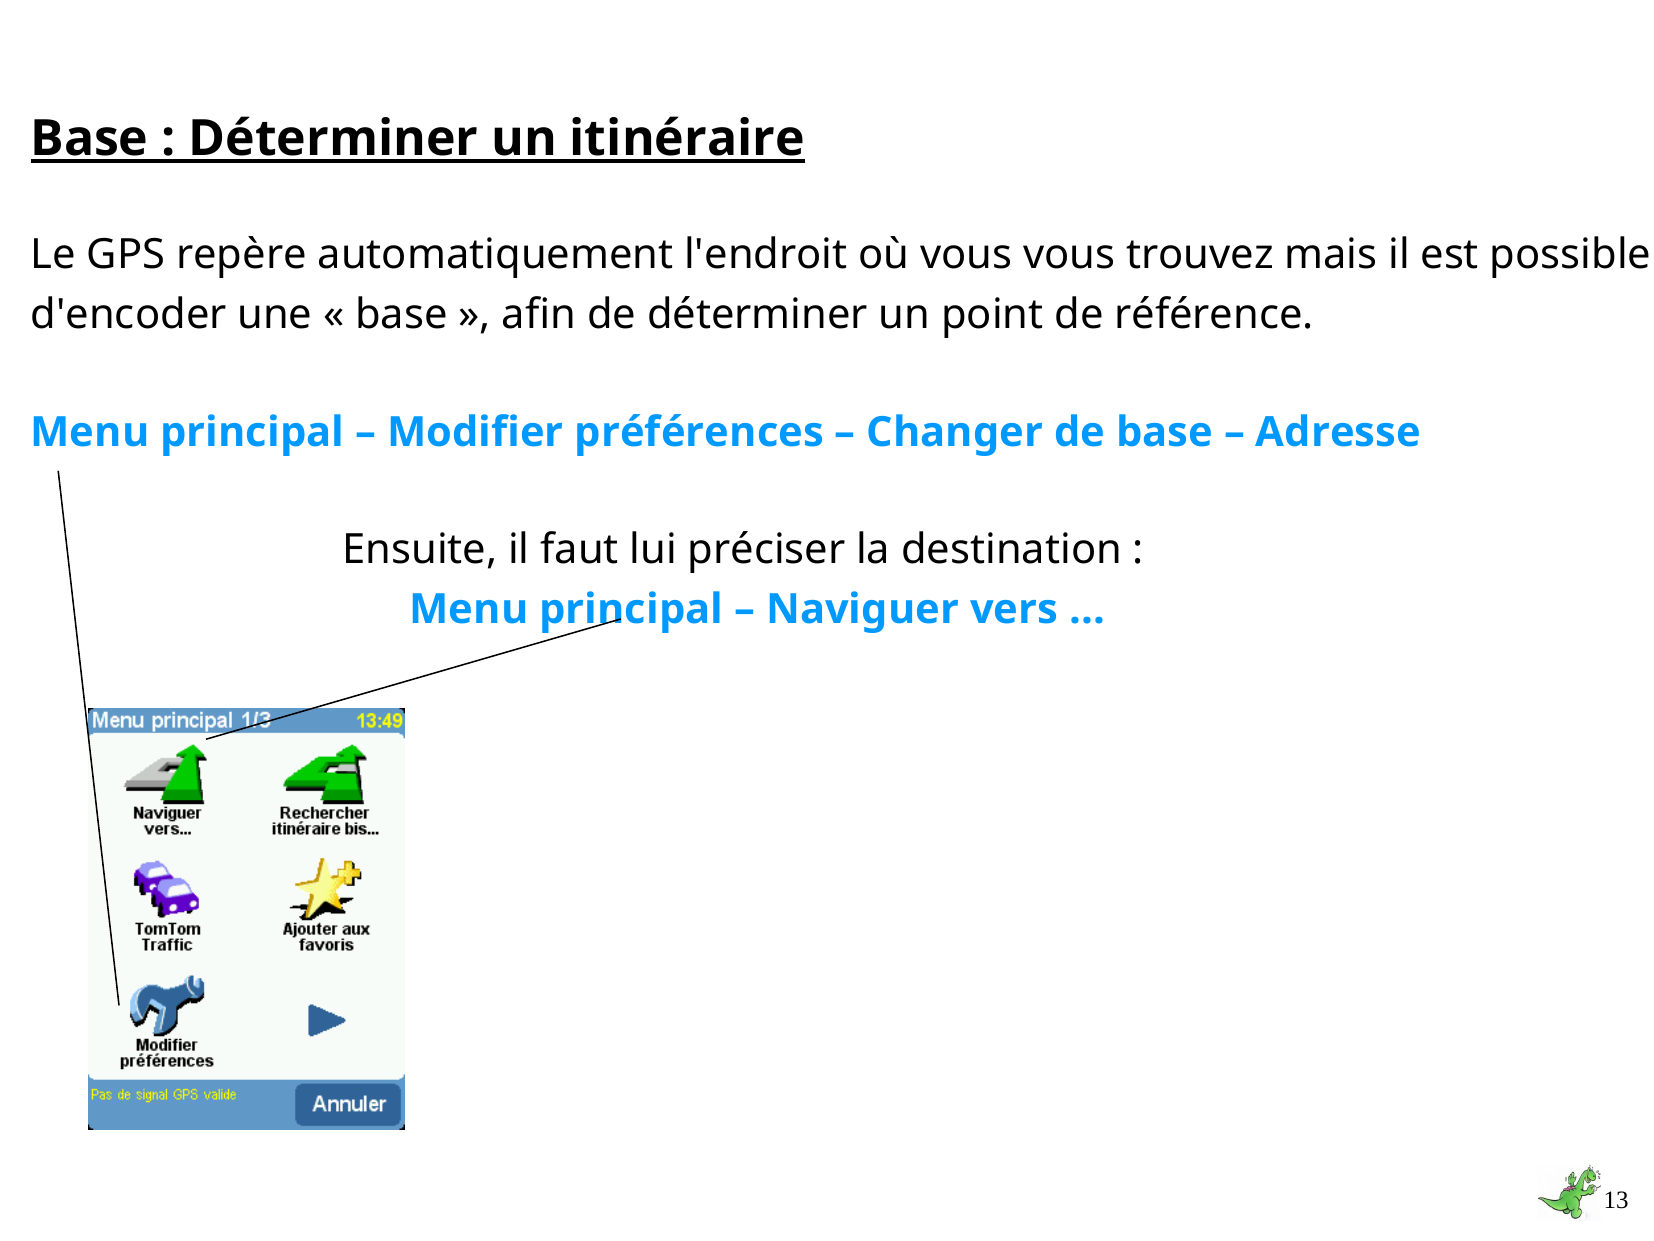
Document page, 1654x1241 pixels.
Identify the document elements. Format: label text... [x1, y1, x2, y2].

text_box 13 [1603, 1187, 1632, 1215]
picture [88, 708, 405, 1130]
text_box Base : Déterminer un itinéraire Le GPS repère automatiquement l'endroit où vous vous trouvez mais il est possible d'encoder une « base », afin de déterminer un point de référence. Menu principal – Modifier préférences – Changer de base – Adresse Ensuite, il faut lui préciser la destination : Menu principal – Naviguer vers ... [15, 87, 1654, 1159]
picture [1537, 1163, 1601, 1221]
